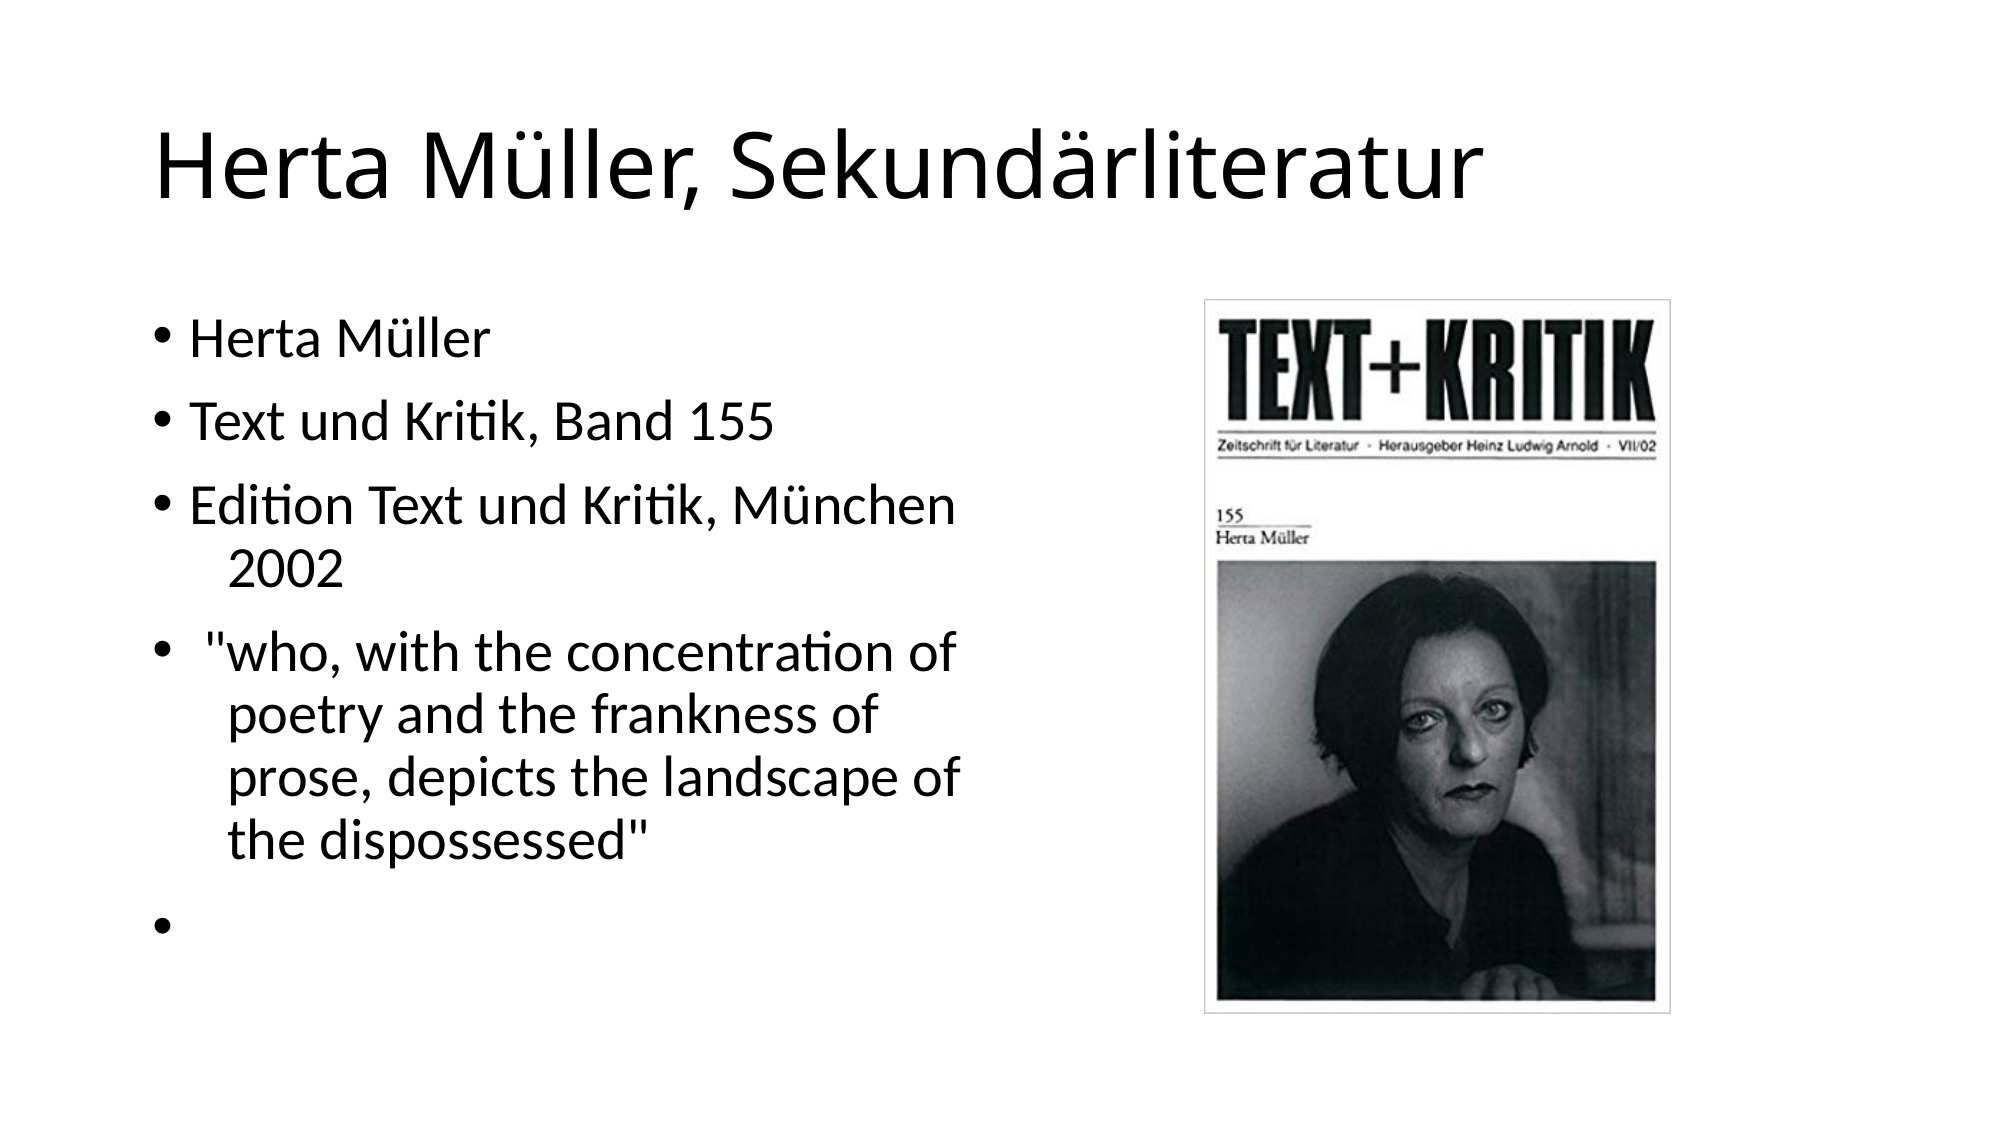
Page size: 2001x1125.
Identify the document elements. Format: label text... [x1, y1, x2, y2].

title Herta Müller, Sekundärliteratur [137, 59, 1863, 278]
picture [1204, 299, 1671, 1014]
list Herta Müller Text und Kritik, Band 155 Edition Text und Kritik, München 2002 "who, with the concentration of poetry and the frankness of prose, depicts the landscape of the dispossessed" [137, 299, 988, 1014]
